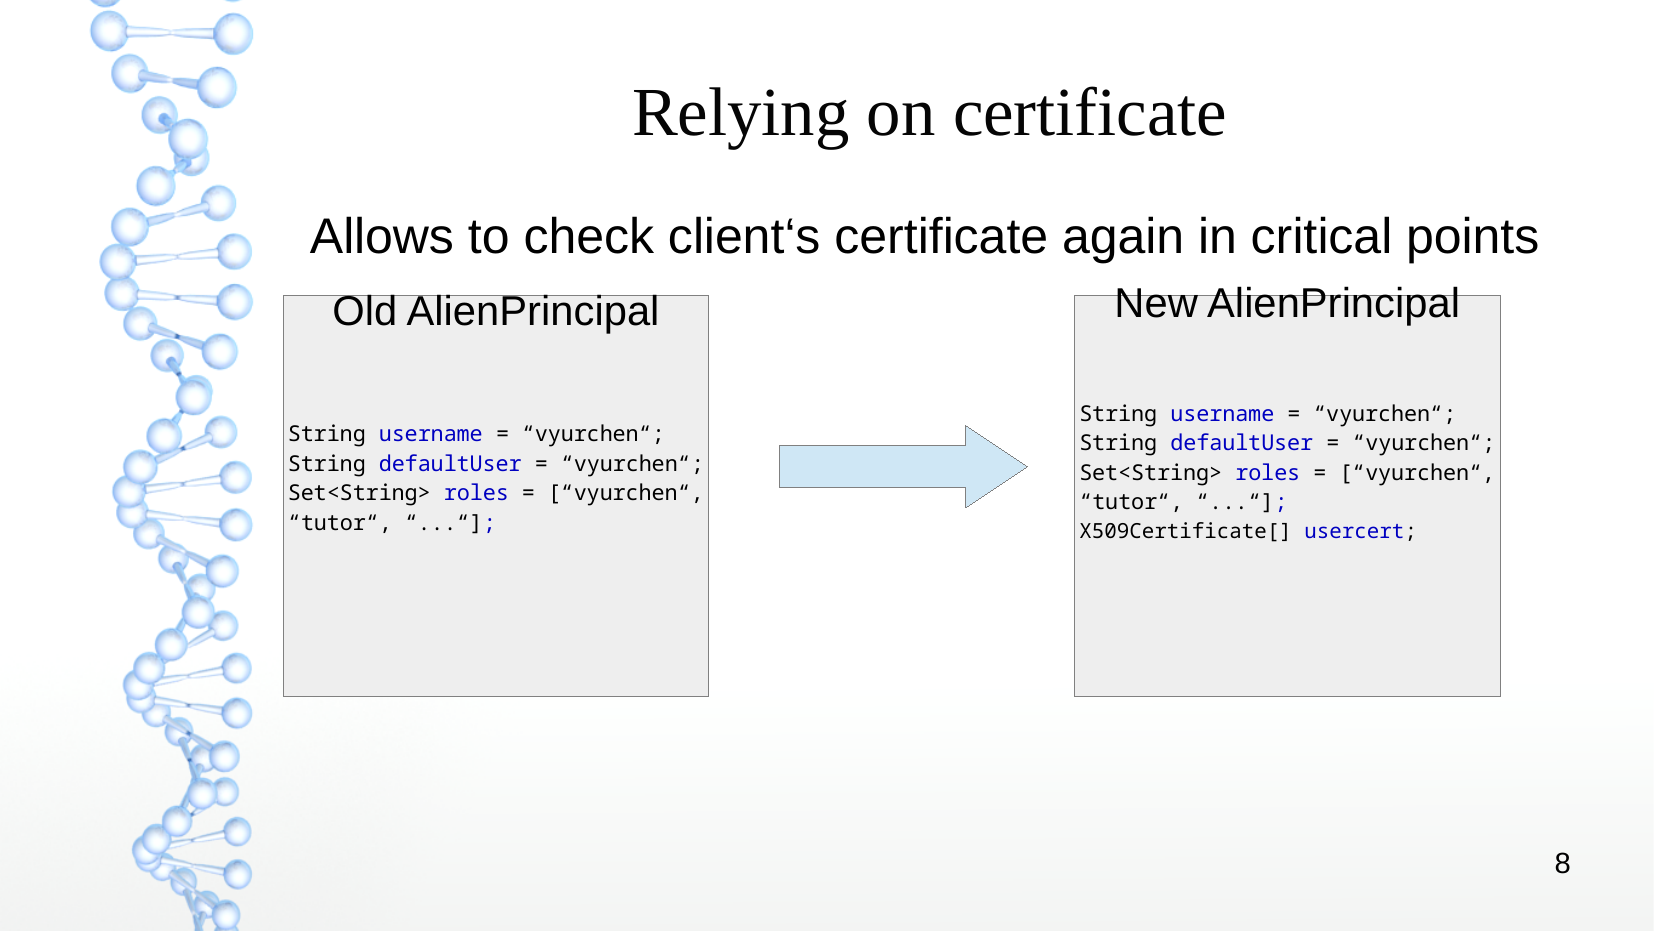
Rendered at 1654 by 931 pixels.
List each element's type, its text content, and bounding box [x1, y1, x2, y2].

text_box New AlienPrincipal String username = “vyurchen“; String defaultUser = “vyurchen“; Set<String> roles = [“vyurchen“, “tutor“, “...“]; X509Certificate[] usercert; [1074, 295, 1501, 697]
picture [0, 0, 1654, 931]
title Relying on certificate [265, 35, 1595, 189]
text_box [779, 425, 1028, 508]
text_box Allows to check client‘s certificate again in critical points [295, 200, 1556, 272]
text_box Old AlienPrincipal String username = “vyurchen“; String defaultUser = “vyurchen“; Set<String> roles = [“vyurchen“, “tutor“, “...“]; [283, 295, 709, 697]
